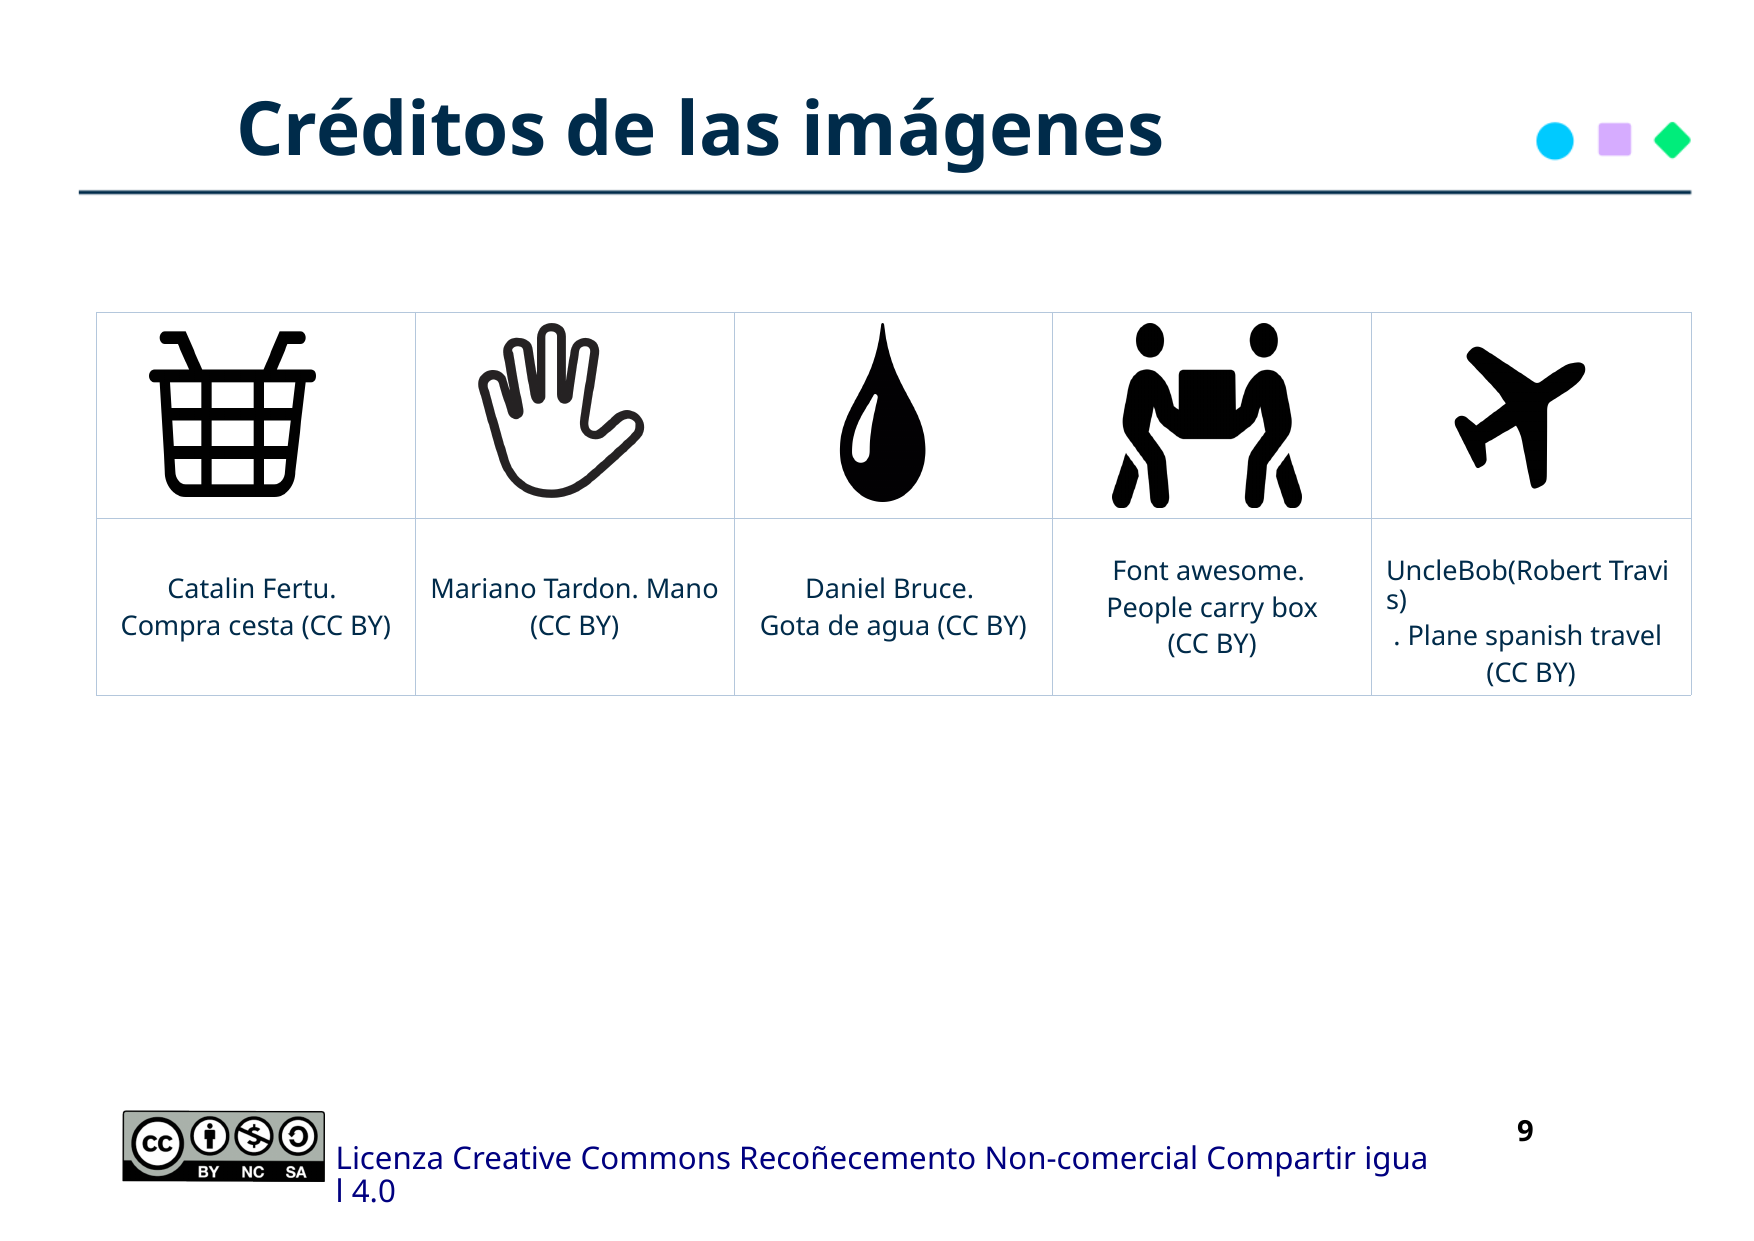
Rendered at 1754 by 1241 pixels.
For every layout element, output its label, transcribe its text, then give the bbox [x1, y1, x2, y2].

table_cell UncleBob(Robert Travis). Plane spanish travel (CC BY) [1372, 519, 1691, 695]
table_cell Catalin Fertu. Compra cesta (CC BY) [97, 519, 415, 695]
picture [472, 321, 650, 499]
table_cell Daniel Bruce. Gota de agua (CC BY) [735, 519, 1052, 695]
picture [1452, 334, 1588, 499]
picture [1112, 323, 1302, 508]
picture [65, 94, 1701, 217]
table_header [735, 313, 1052, 518]
table_header [97, 313, 415, 518]
table_cell Font awesome. People carry box (CC BY) [1053, 519, 1371, 695]
table_header [1372, 313, 1691, 518]
picture [149, 312, 316, 516]
table_header [416, 313, 734, 518]
table_header [1053, 313, 1371, 518]
title Créditos de las imágenes [236, 88, 1565, 178]
picture [809, 323, 956, 502]
picture [122, 1110, 325, 1182]
table_cell Mariano Tardon. Mano (CC BY) [416, 519, 734, 695]
text_box Licenza Creative Commons Recoñecemento Non-comercial Compartir igual 4.0 [320, 1133, 1447, 1182]
